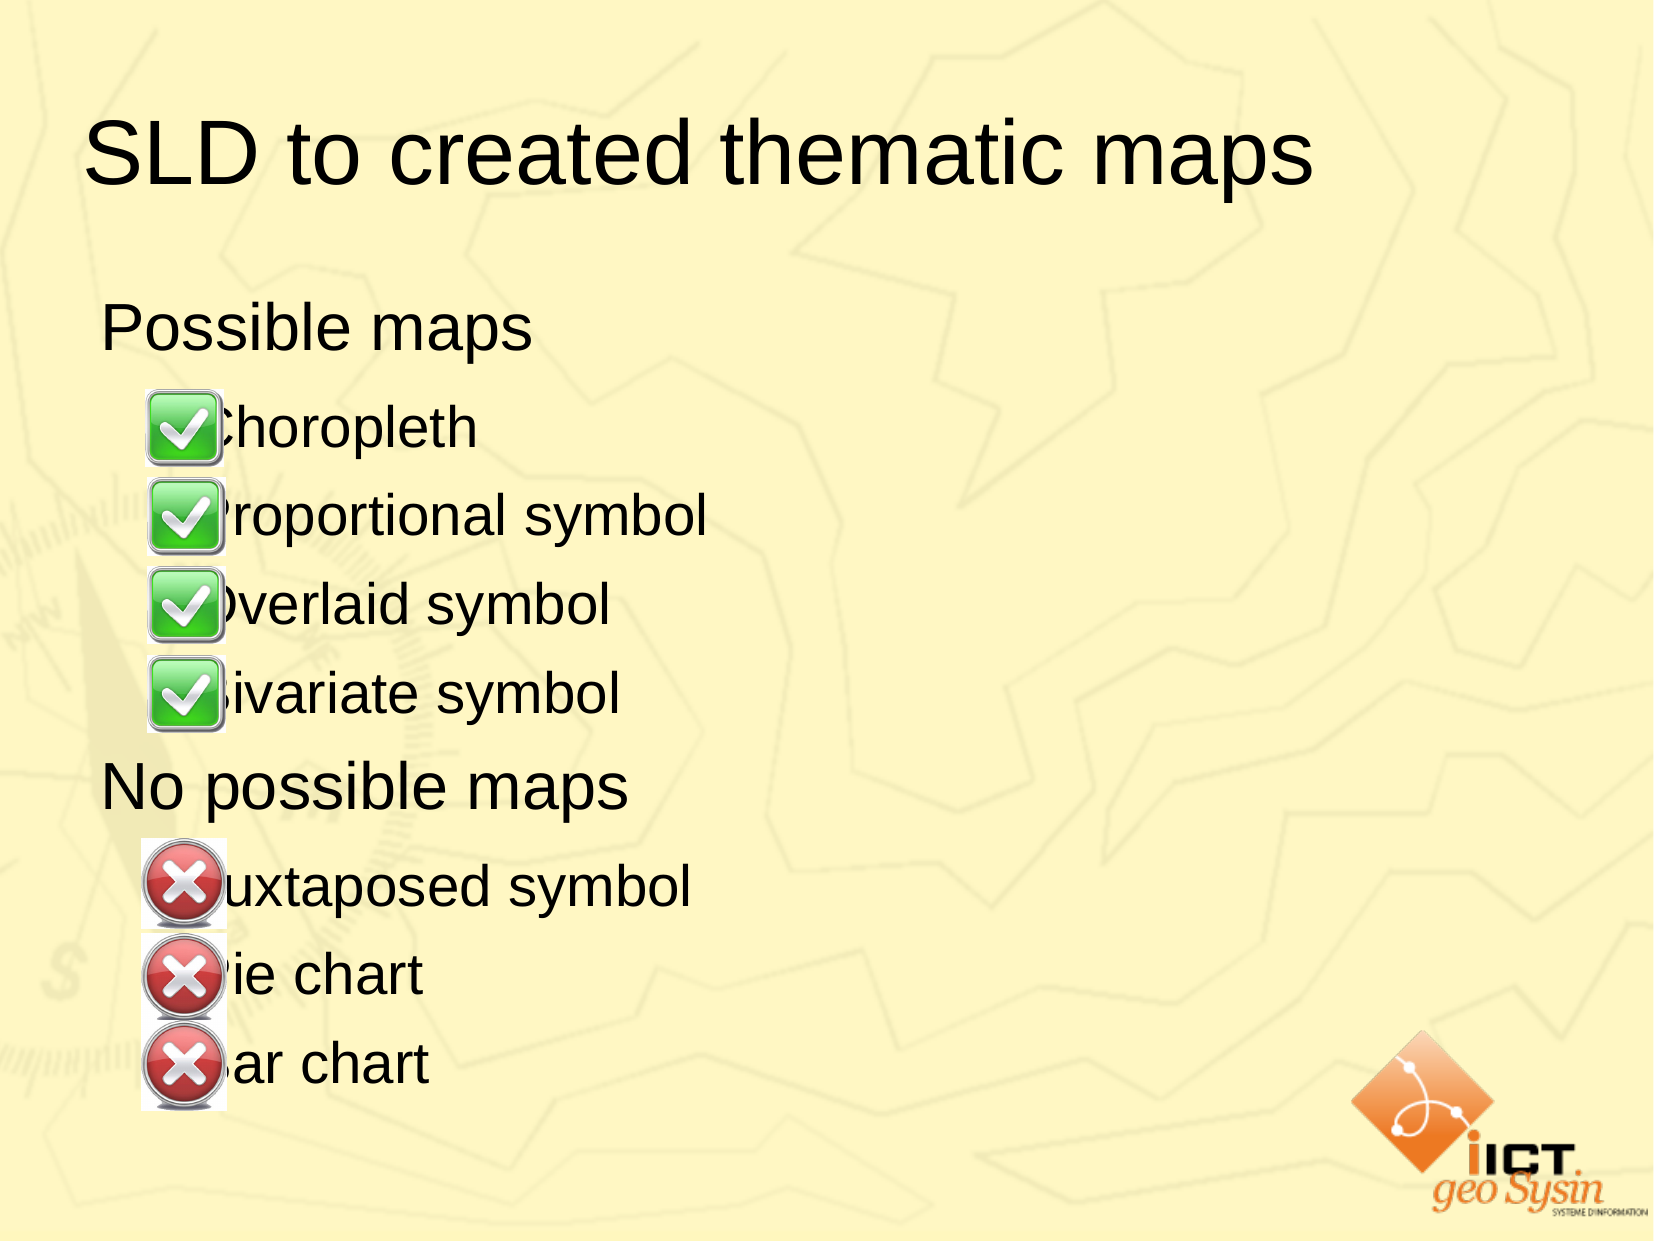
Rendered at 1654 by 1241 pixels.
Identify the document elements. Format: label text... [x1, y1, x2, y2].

picture [0, 0, 1654, 1241]
title SLD to created thematic maps [82, 49, 1571, 257]
list Possible maps Choropleth Proportional symbol Overlaid symbol Bivariate symbol No possible maps Juxtaposed symbol Pie chart Bar chart [82, 290, 1571, 1096]
